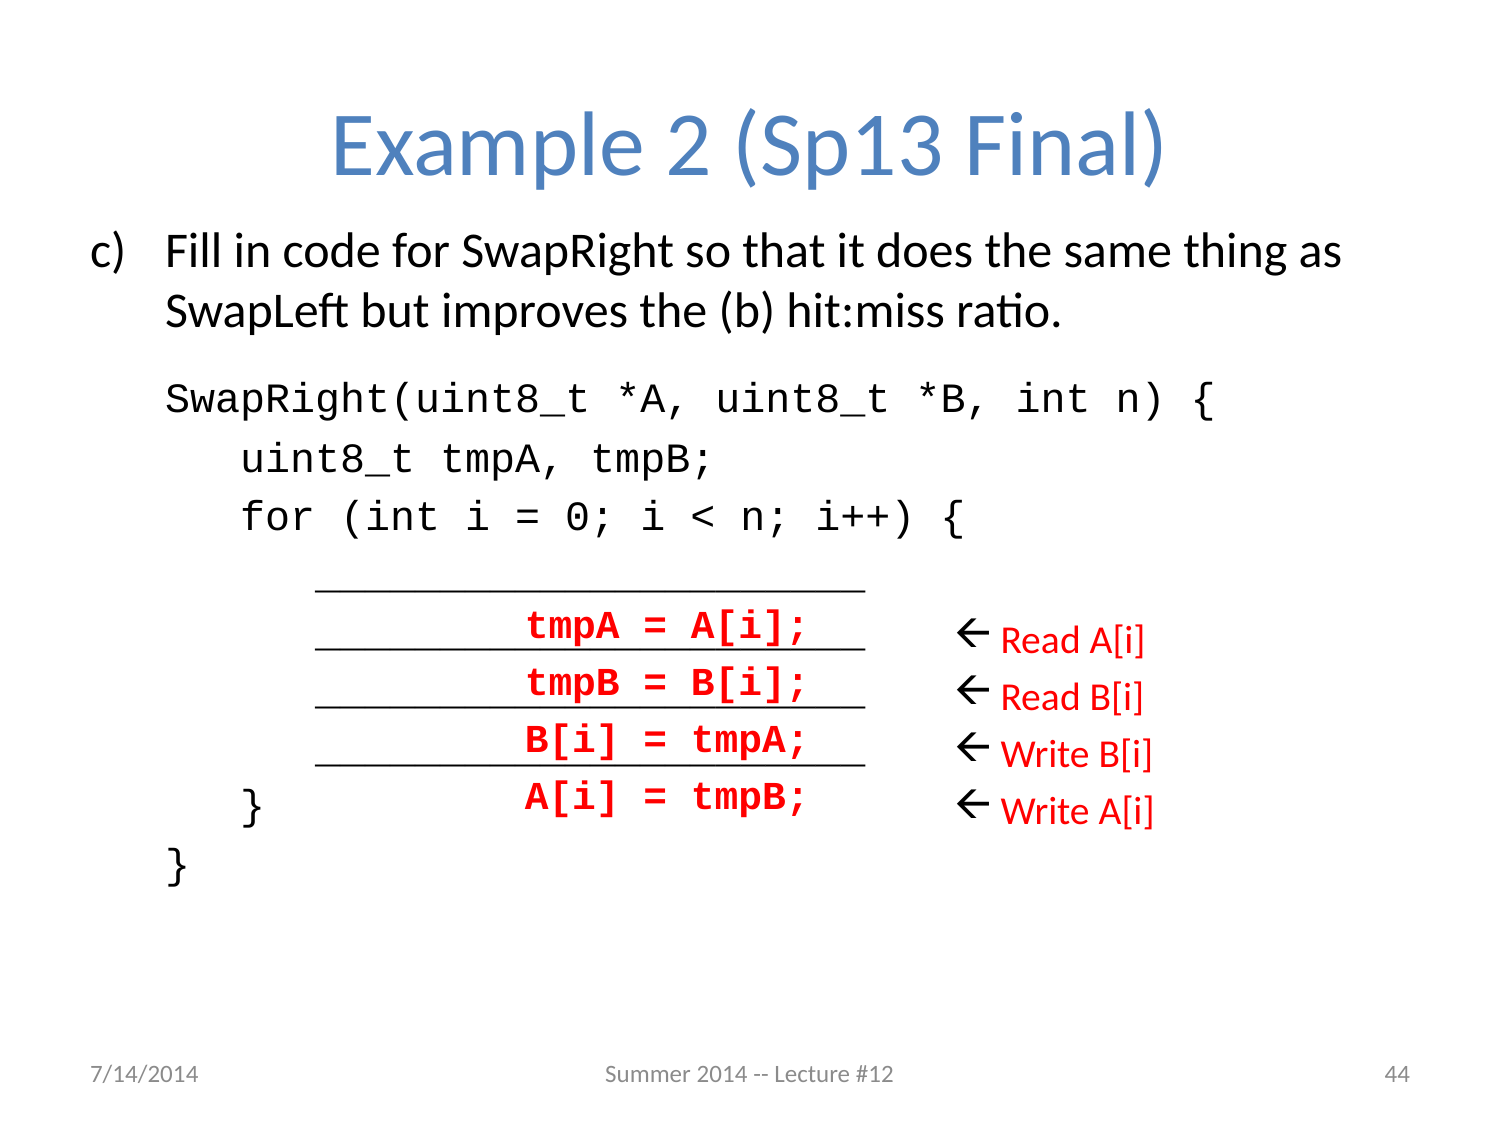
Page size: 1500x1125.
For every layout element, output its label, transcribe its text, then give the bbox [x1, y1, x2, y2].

text_box tmpA = A[i]; tmpB = B[i]; B[i] = tmpA; A[i] = tmpB; [510, 591, 866, 826]
slide_number 7/14/2014 [75, 1042, 425, 1103]
list Fill in code for SwapRight so that it does the same thing as SwapLeft but improves the (b) hit:miss ratio. SwapRight(uint8_t *A, uint8_t *B, int n) { uint8_t tmpA, tmpB; for (int i = 0; i < n; i++) { ______________________ ______________________ ______________________ ______________________ } } [75, 210, 1425, 1000]
title Example 2 (Sp13 Final) [75, 45, 1425, 210]
footer Summer 2014 -- Lecture #12 [512, 1042, 988, 1103]
text_box Read A[i] Read B[i] Write B[i] Write A[i] [938, 606, 1231, 841]
slide_number <number> [1074, 1042, 1425, 1103]
